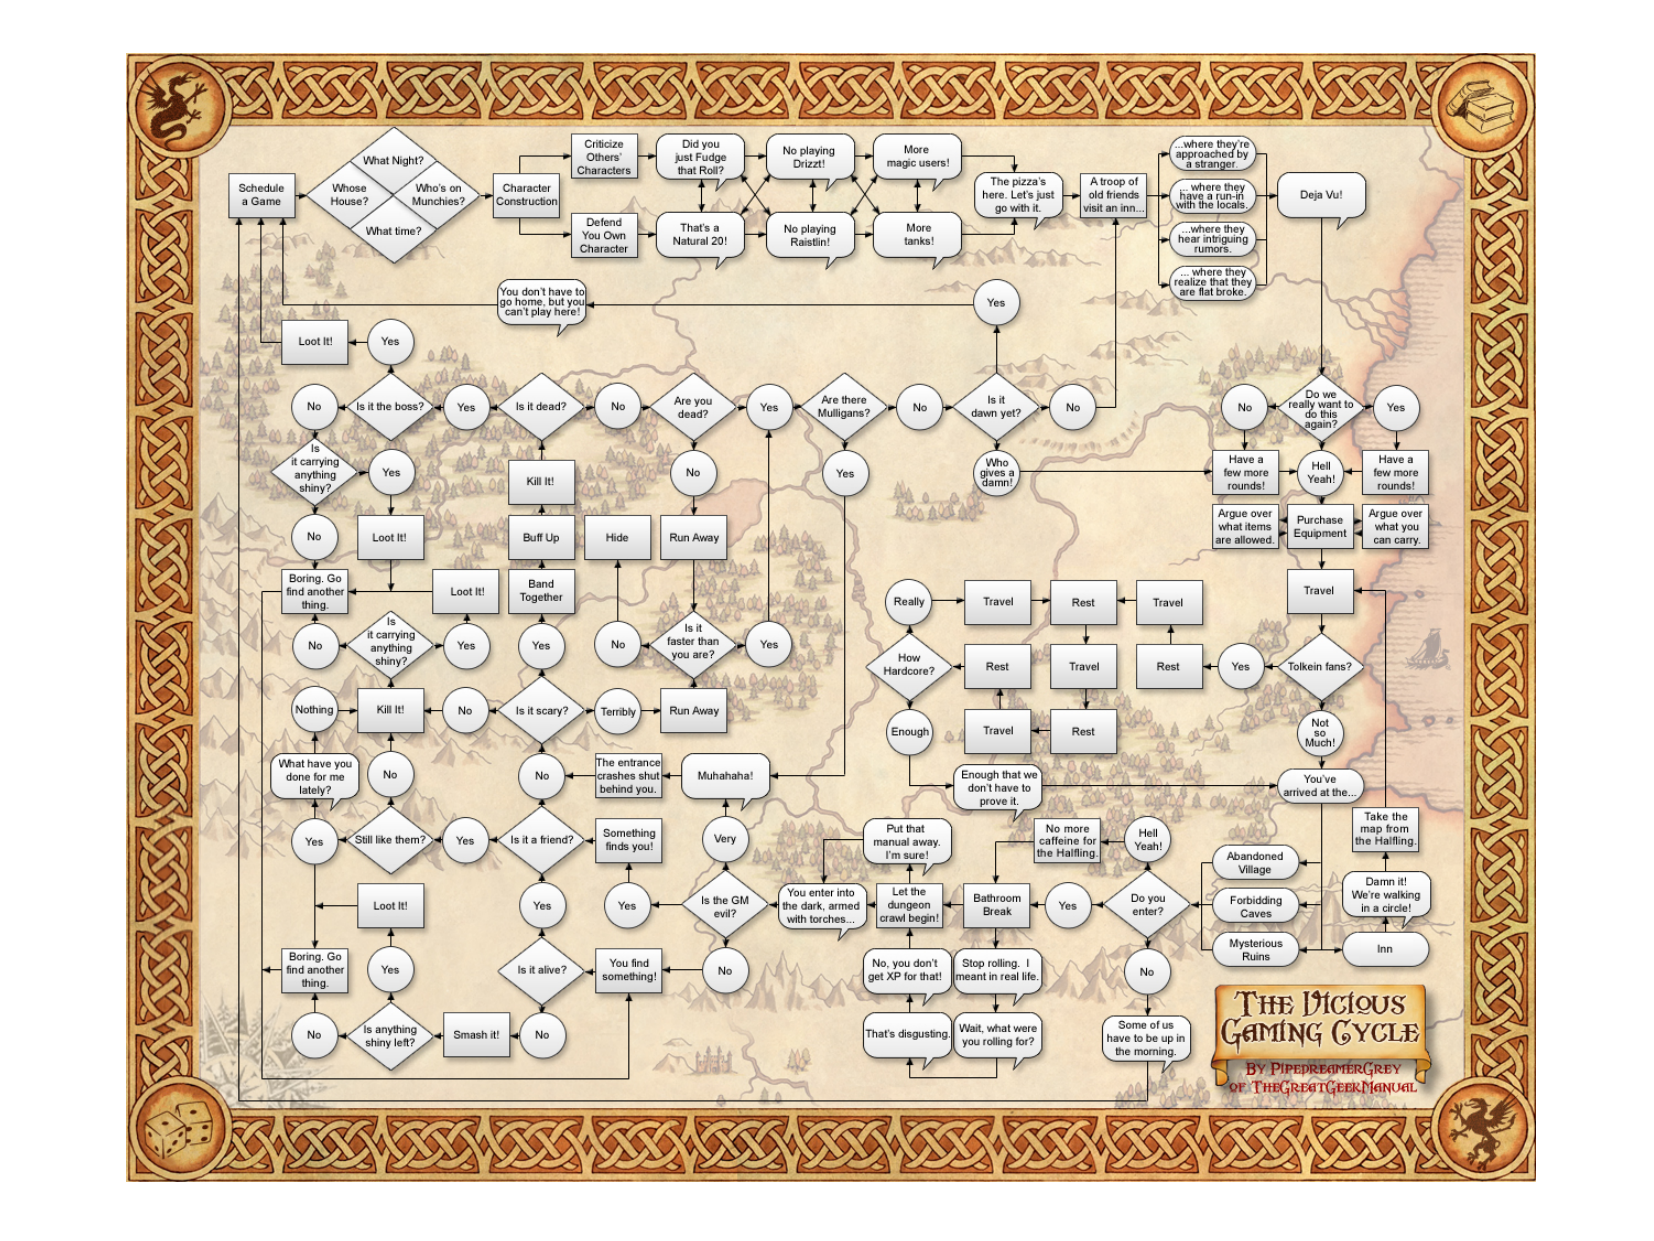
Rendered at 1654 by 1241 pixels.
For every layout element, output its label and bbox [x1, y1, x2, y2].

picture [126, 53, 1536, 1182]
